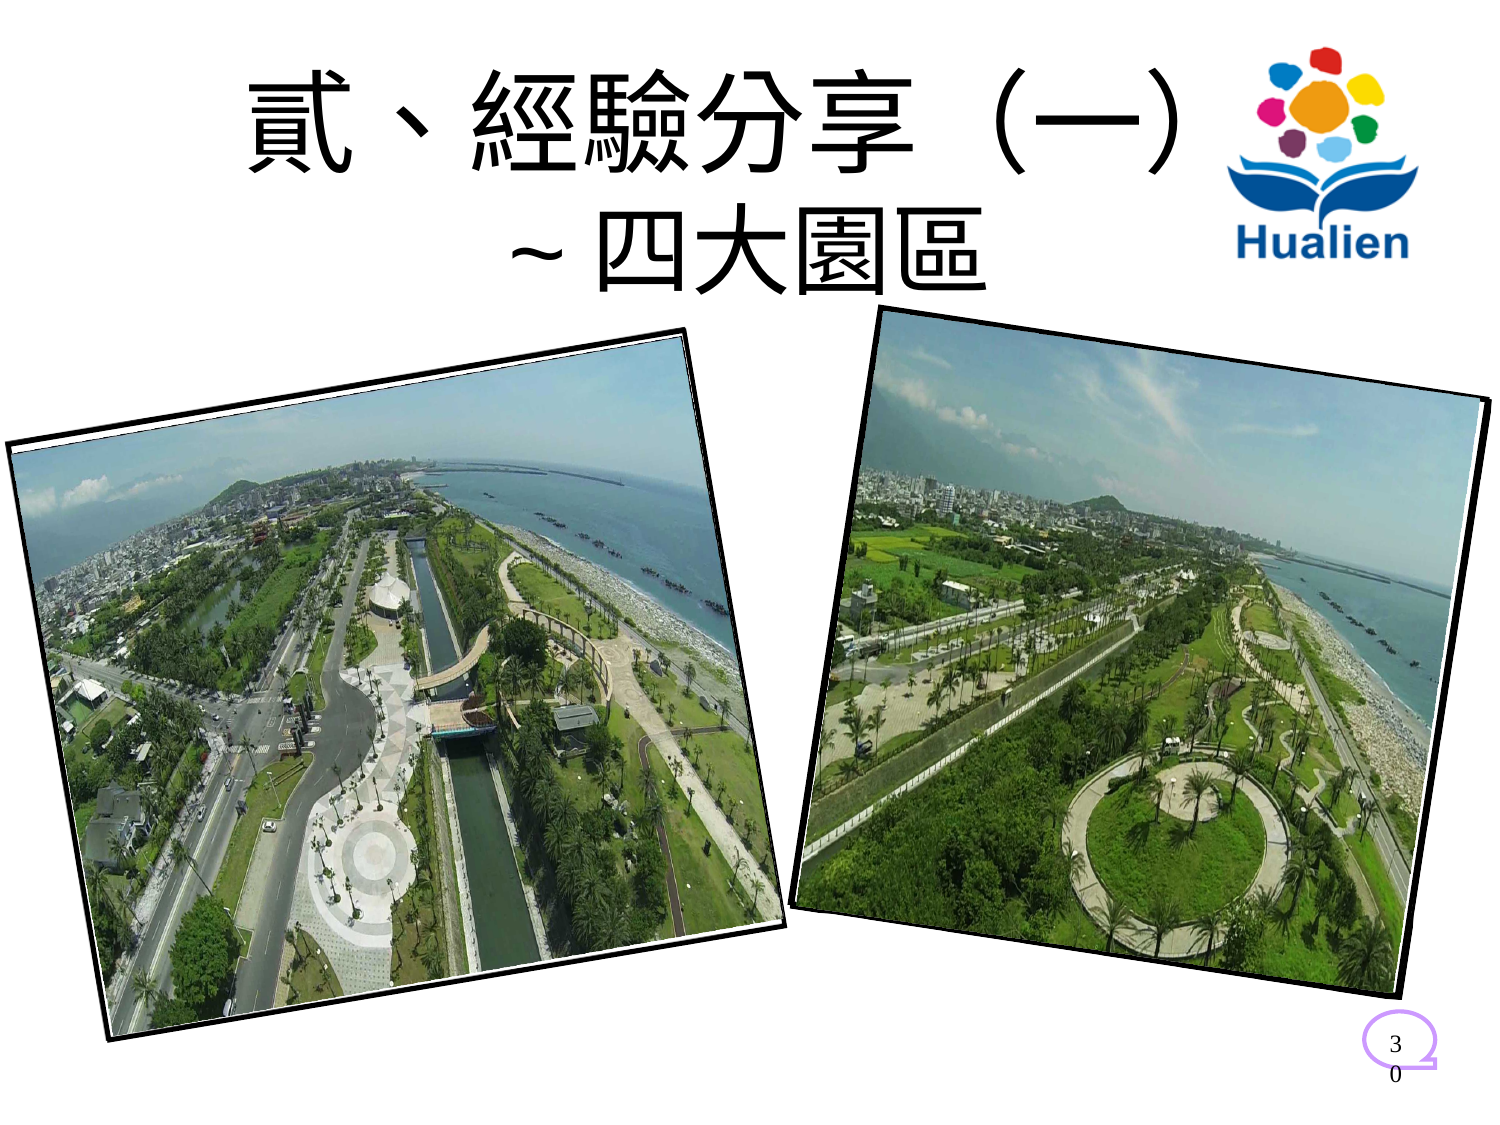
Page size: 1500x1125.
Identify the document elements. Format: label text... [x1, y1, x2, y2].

picture [795, 310, 1480, 993]
text_box 30 [1364, 1011, 1436, 1068]
title 貳、經驗分享（一） ~四大園區 [75, 45, 1426, 303]
picture [10, 335, 784, 1036]
